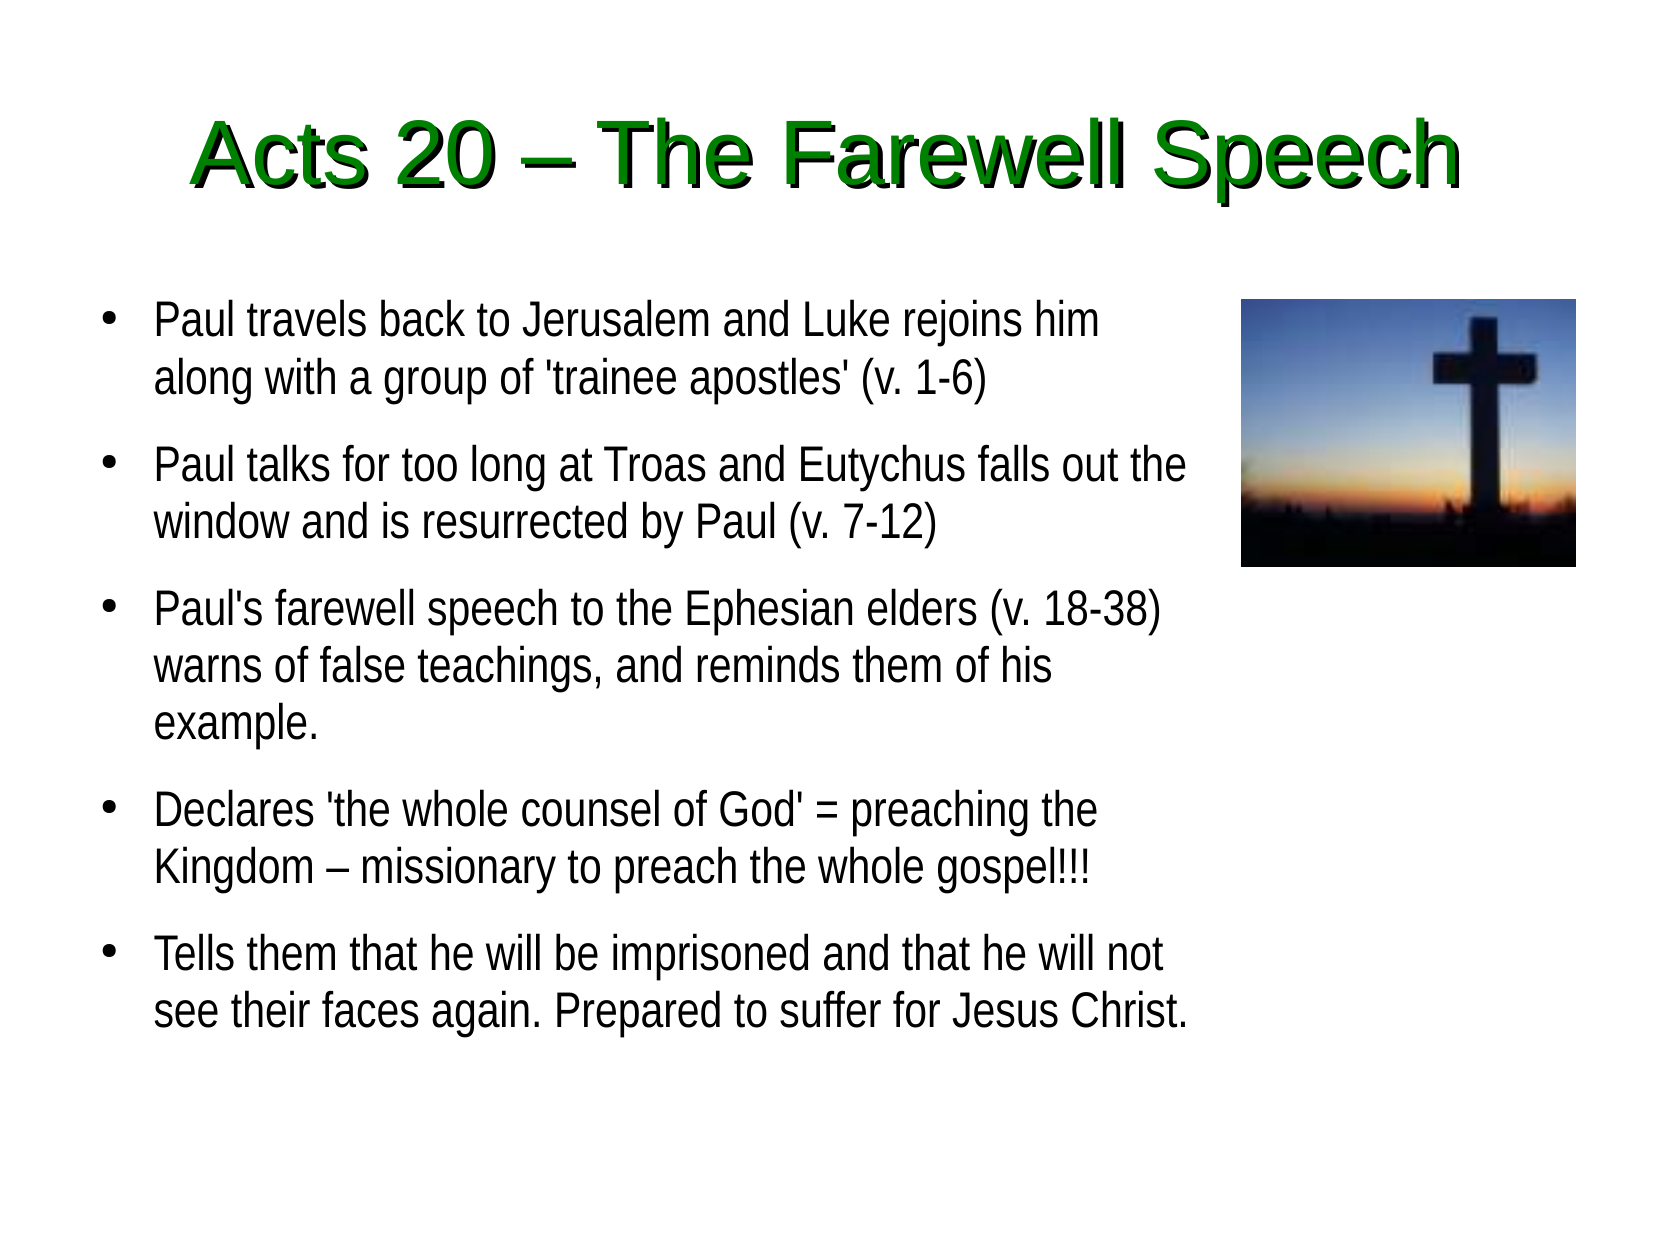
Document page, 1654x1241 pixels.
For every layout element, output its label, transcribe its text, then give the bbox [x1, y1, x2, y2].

list Paul travels back to Jerusalem and Luke rejoins him along with a group of 'trainee apostles' (v. 1-6) Paul talks for too long at Troas and Eutychus falls out the window and is resurrected by Paul (v. 7-12) Paul's farewell speech to the Ephesian elders (v. 18-38) warns of false teachings, and reminds them of his example. Declares 'the whole counsel of God' = preaching the Kingdom – missionary to preach the whole gospel!!! Tells them that he will be imprisoned and that he will not see their faces again. Prepared to suffer for Jesus Christ. [82, 290, 1201, 1094]
picture [1241, 299, 1576, 568]
title Acts 20 – The Farewell Speech [82, 56, 1571, 250]
